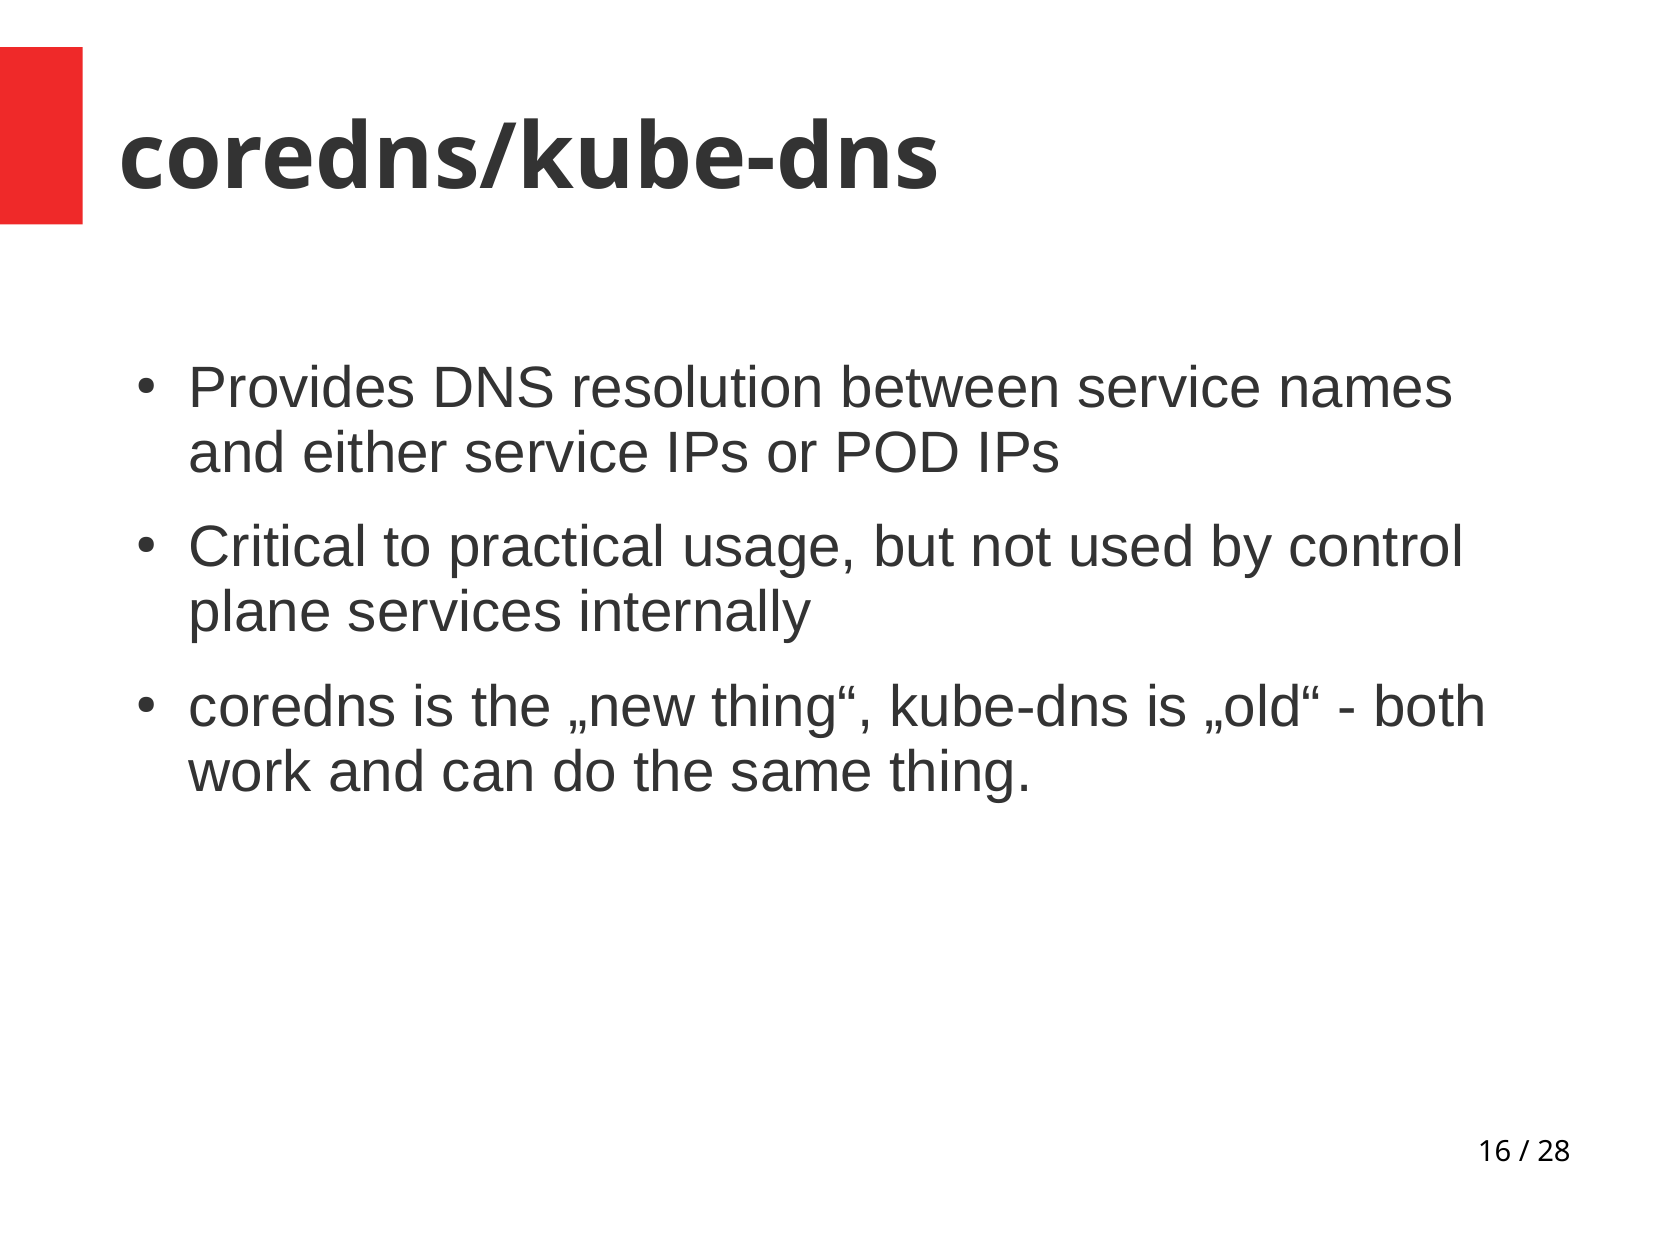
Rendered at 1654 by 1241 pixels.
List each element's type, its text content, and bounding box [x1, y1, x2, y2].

title coredns/kube-dns [118, 49, 1571, 257]
list Provides DNS resolution between service names and either service IPs or POD IPs Critical to practical usage, but not used by control plane services internally coredns is the „new thing“, kube-dns is „old“ - both work and can do the same thing. [118, 354, 1536, 1074]
